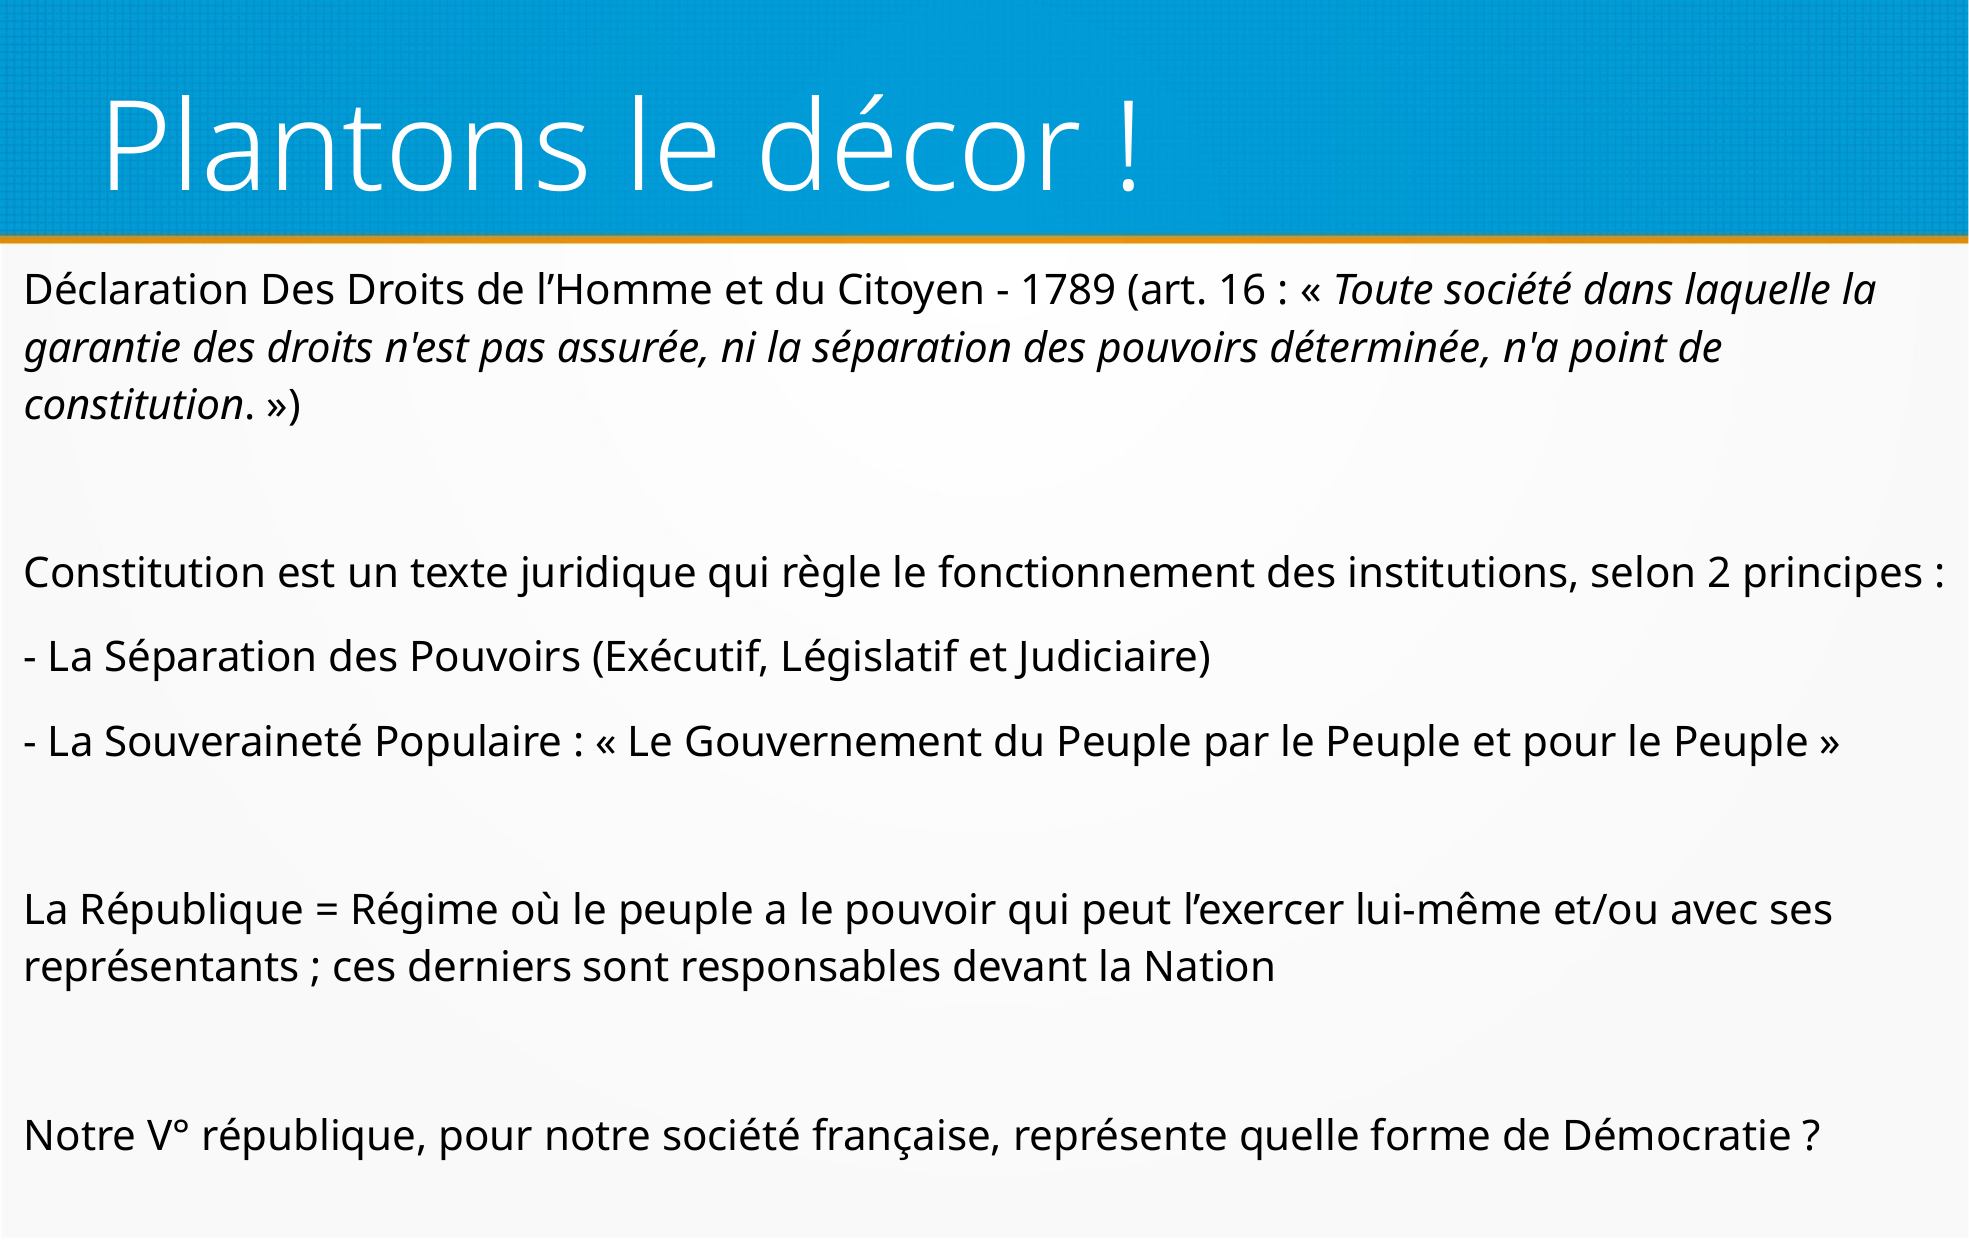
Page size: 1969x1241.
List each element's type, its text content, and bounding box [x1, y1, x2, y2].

picture [0, 233, 1969, 1241]
title Plantons le décor ! [98, 19, 1870, 227]
list Déclaration Des Droits de l’Homme et du Citoyen - 1789 (art. 16 : « Toute société dans laquelle la garantie des droits n'est pas assurée, ni la séparation des pouvoirs déterminée, n'a point de constitution. ») Constitution est un texte juridique qui règle le fonctionnement des institutions, selon 2 principes : - La Séparation des Pouvoirs (Exécutif, Législatif et Judiciaire) - La Souveraineté Populaire : « Le Gouvernement du Peuple par le Peuple et pour le Peuple » La République = Régime où le peuple a le pouvoir qui peut l’exercer lui-même et/ou avec ses représentants ; ces derniers sont responsables devant la Nation Notre V° république, pour notre société française, représente quelle forme de Démocratie ? [23, 259, 1949, 1217]
